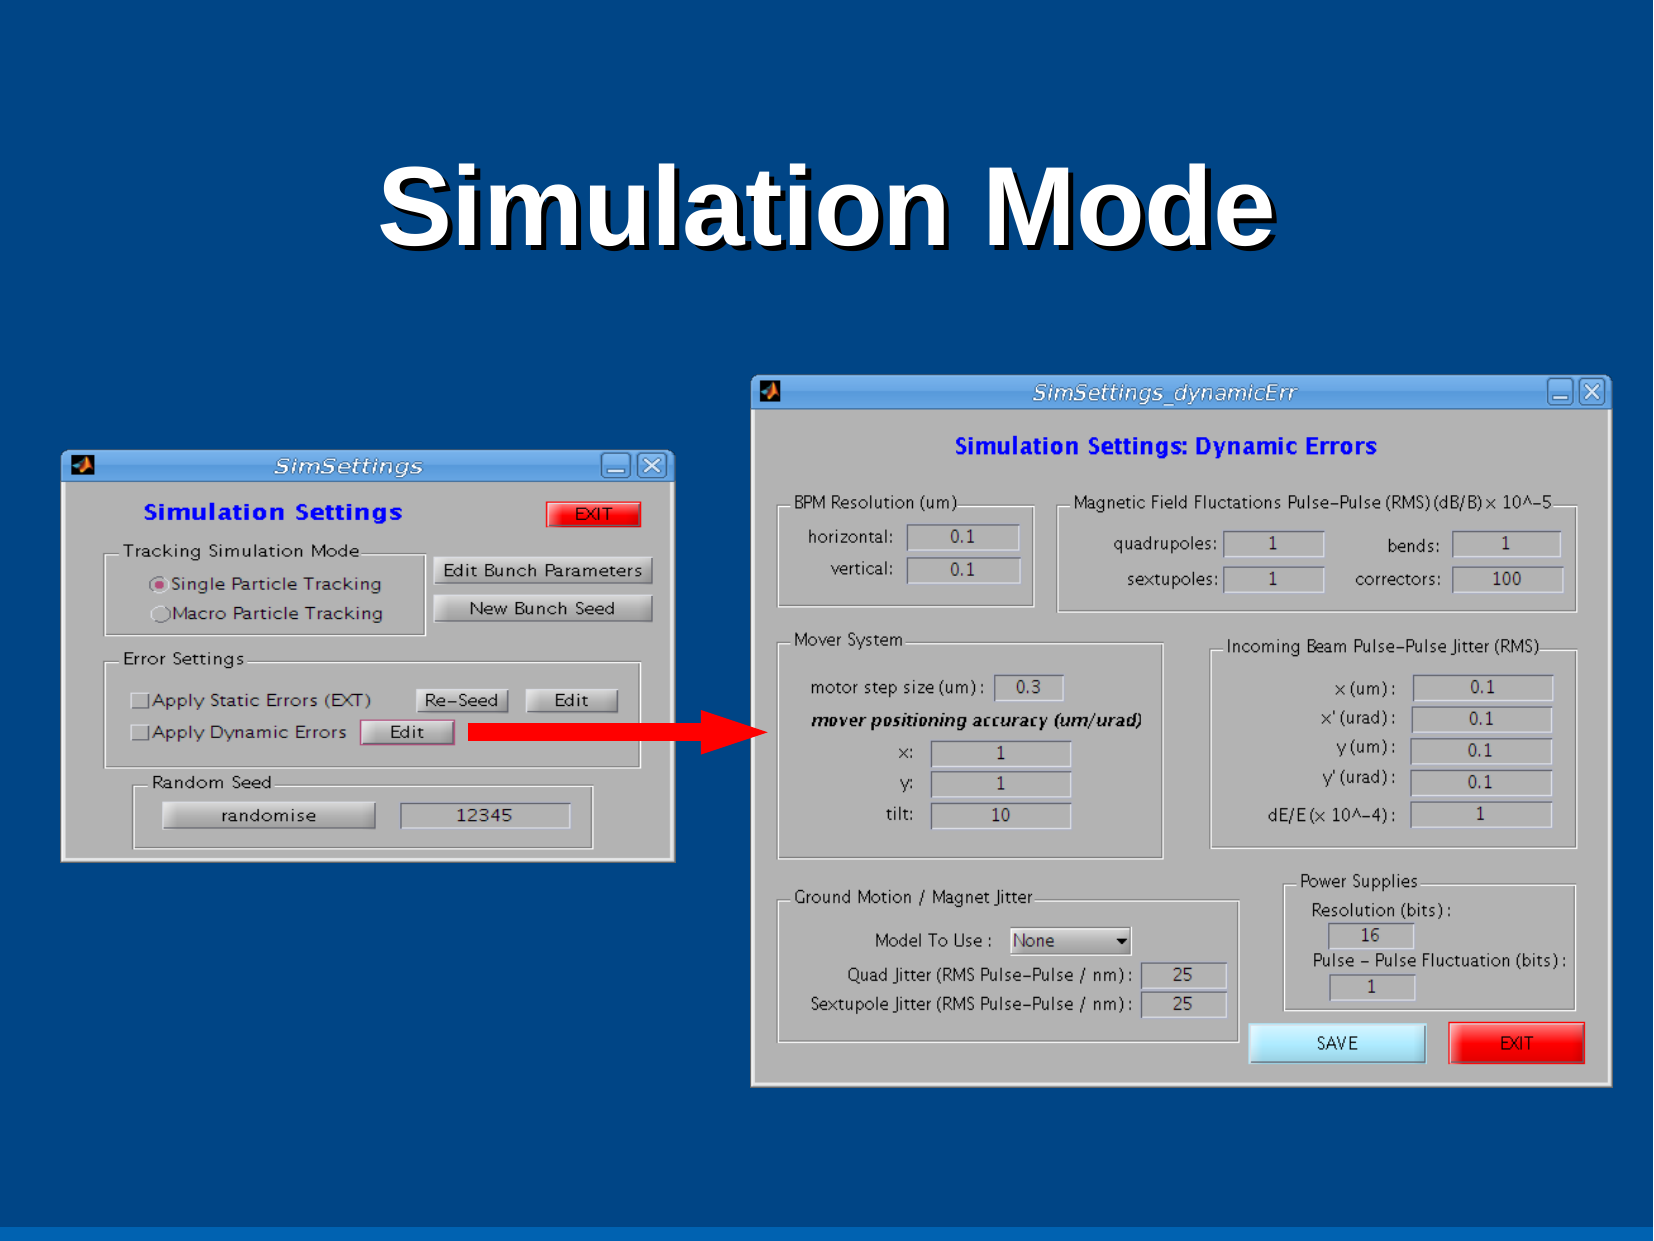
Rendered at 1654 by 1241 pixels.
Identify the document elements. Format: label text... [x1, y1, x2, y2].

picture [750, 374, 1613, 1088]
title Simulation Mode [121, 102, 1533, 311]
picture [60, 449, 676, 863]
